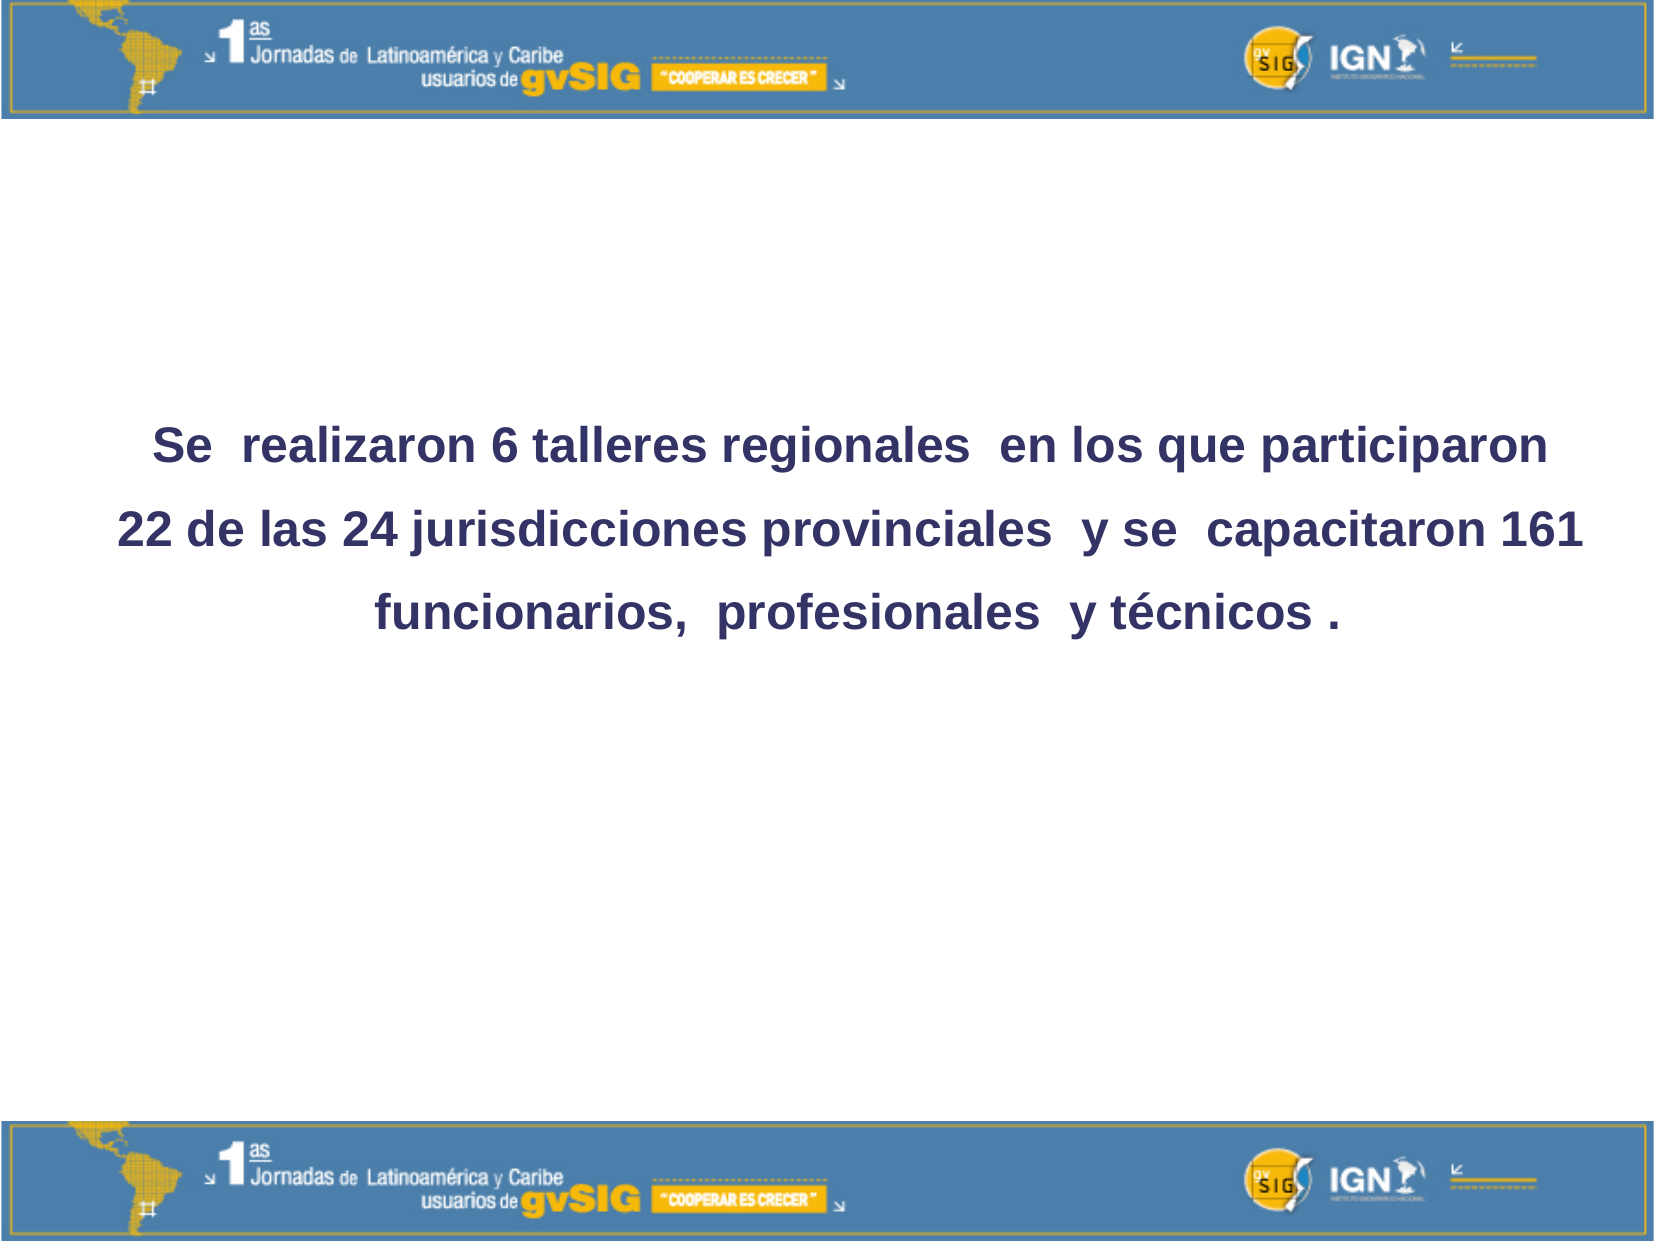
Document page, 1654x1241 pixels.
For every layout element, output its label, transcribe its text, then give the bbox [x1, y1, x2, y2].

picture [0, 0, 1654, 119]
picture [0, 1121, 1654, 1241]
text_box Se realizaron 6 talleres regionales en los que participaron 22 de las 24 jurisdicciones provinciales y se capacitaron 161 funcionarios, profesionales y técnicos . [89, 340, 1615, 648]
